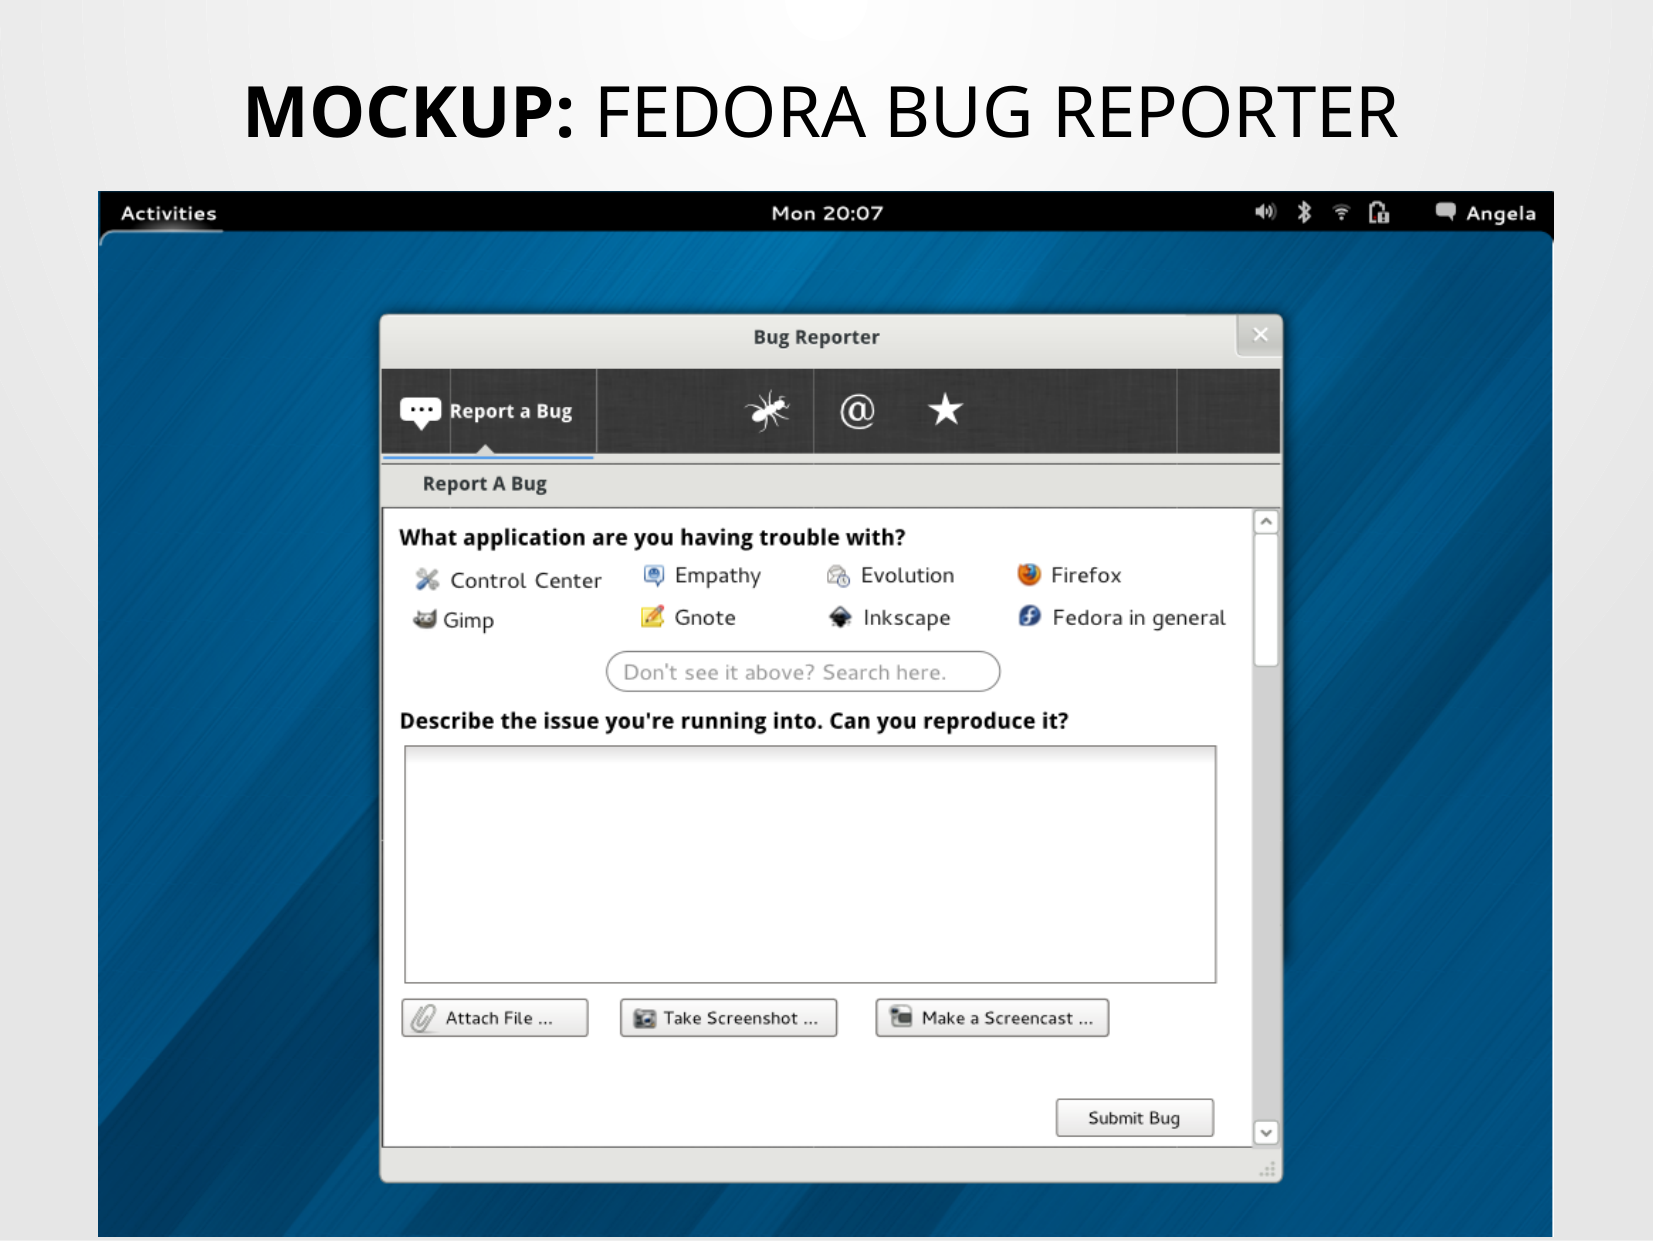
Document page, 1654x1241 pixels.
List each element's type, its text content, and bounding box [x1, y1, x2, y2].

text_box MOCKUP: FEDORA BUG REPORTER [227, 54, 1426, 160]
picture [98, 191, 1554, 1237]
